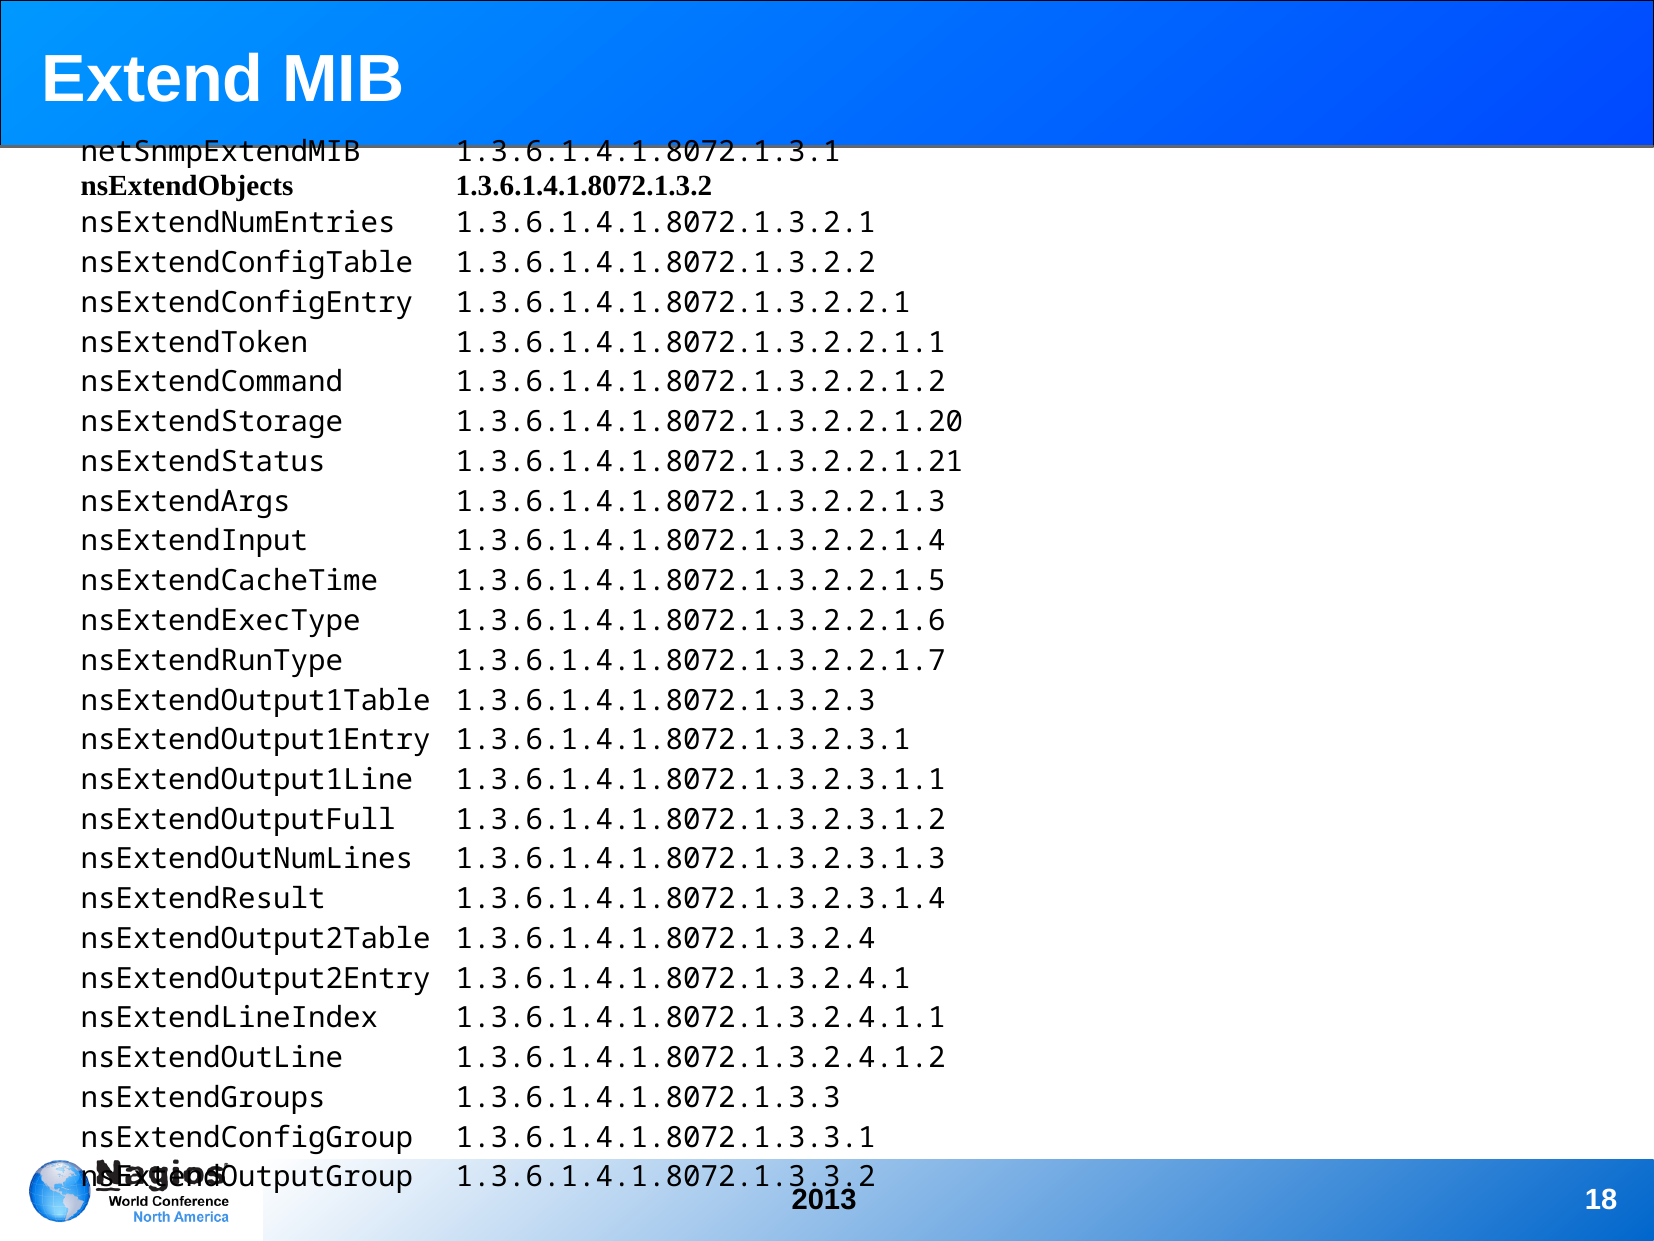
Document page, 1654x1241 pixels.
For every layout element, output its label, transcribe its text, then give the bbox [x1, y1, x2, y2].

picture [29, 1159, 229, 1235]
title Extend MIB [41, 29, 1638, 127]
picture [224, 1167, 229, 1184]
subtitle netSnmpExtendMIB 1.3.6.1.4.1.8072.1.3.1 nsExtendObjects 1.3.6.1.4.1.8072.1.3.2 nsExtendNumEntries 1.3.6.1.4.1.8072.1.3.2.1 nsExtendConfigTable 1.3.6.1.4.1.8072.1.3.2.2 nsExtendConfigEntry 1.3.6.1.4.1.8072.1.3.2.2.1 nsExtendToken 1.3.6.1.4.1.8072.1.3.2.2.1.1 nsExtendCommand 1.3.6.1.4.1.8072.1.3.2.2.1.2 nsExtendStorage 1.3.6.1.4.1.8072.1.3.2.2.1.20 nsExtendStatus 1.3.6.1.4.1.8072.1.3.2.2.1.21 nsExtendArgs 1.3.6.1.4.1.8072.1.3.2.2.1.3 nsExtendInput 1.3.6.1.4.1.8072.1.3.2.2.1.4 nsExtendCacheTime 1.3.6.1.4.1.8072.1.3.2.2.1.5 nsExtendExecType 1.3.6.1.4.1.8072.1.3.2.2.1.6 nsExtendRunType 1.3.6.1.4.1.8072.1.3.2.2.1.7 nsExtendOutput1Table 1.3.6.1.4.1.8072.1.3.2.3 nsExtendOutput1Entry 1.3.6.1.4.1.8072.1.3.2.3.1 nsExtendOutput1Line 1.3.6.1.4.1.8072.1.3.2.3.1.1 nsExtendOutputFull 1.3.6.1.4.1.8072.1.3.2.3.1.2 nsExtendOutNumLines 1.3.6.1.4.1.8072.1.3.2.3.1.3 nsExtendResult 1.3.6.1.4.1.8072.1.3.2.3.1.4 nsExtendOutput2Table 1.3.6.1.4.1.8072.1.3.2.4 nsExtendOutput2Entry 1.3.6.1.4.1.8072.1.3.2.4.1 nsExtendLineIndex 1.3.6.1.4.1.8072.1.3.2.4.1.1 nsExtendOutLine 1.3.6.1.4.1.8072.1.3.2.4.1.2 nsExtendGroups 1.3.6.1.4.1.8072.1.3.3 nsExtendConfigGroup 1.3.6.1.4.1.8072.1.3.3.1 nsExtendOutputGroup 1.3.6.1.4.1.8072.1.3.3.2 [80, 201, 1569, 1124]
